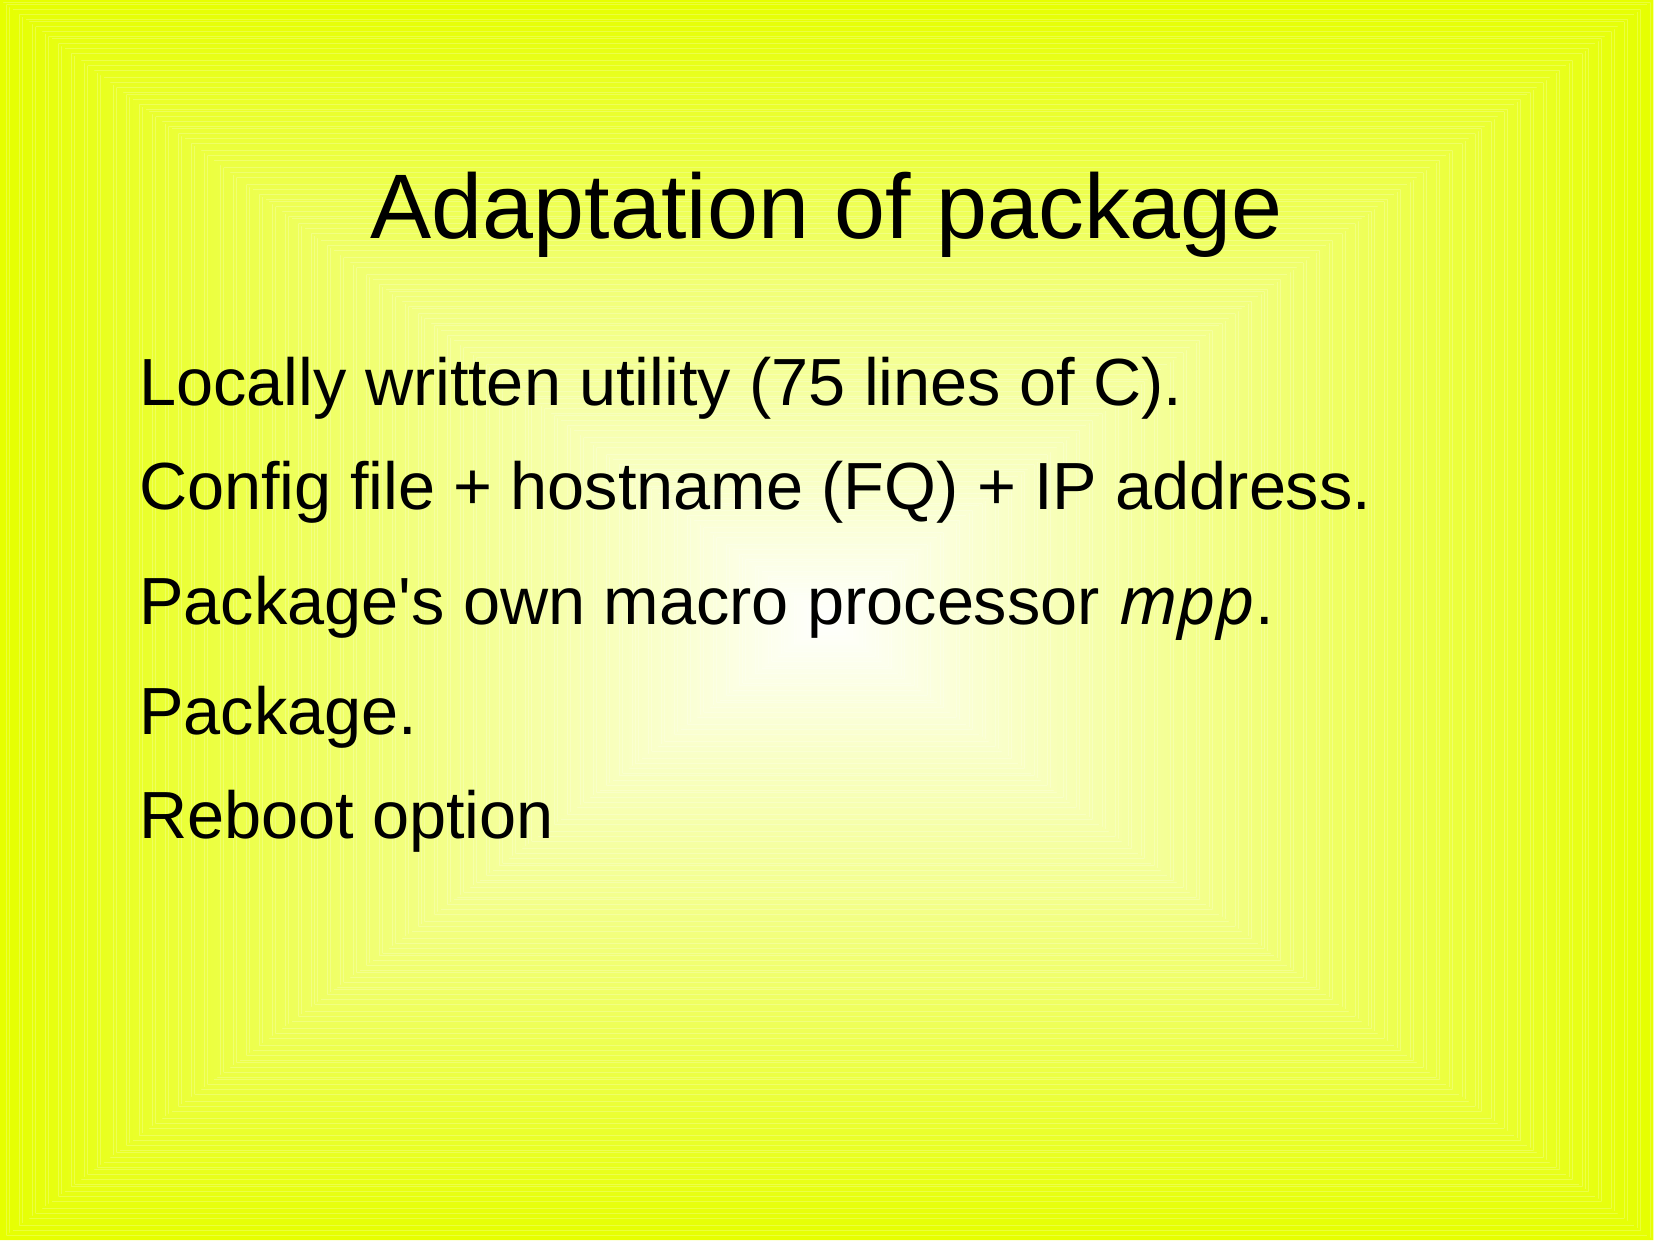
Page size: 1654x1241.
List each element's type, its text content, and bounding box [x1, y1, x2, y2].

title Adaptation of package [121, 102, 1534, 311]
list Locally written utility (75 lines of C). Config file + hostname (FQ) + IP address. Package's own macro processor mpp. Package. Reboot option [121, 344, 1534, 1128]
